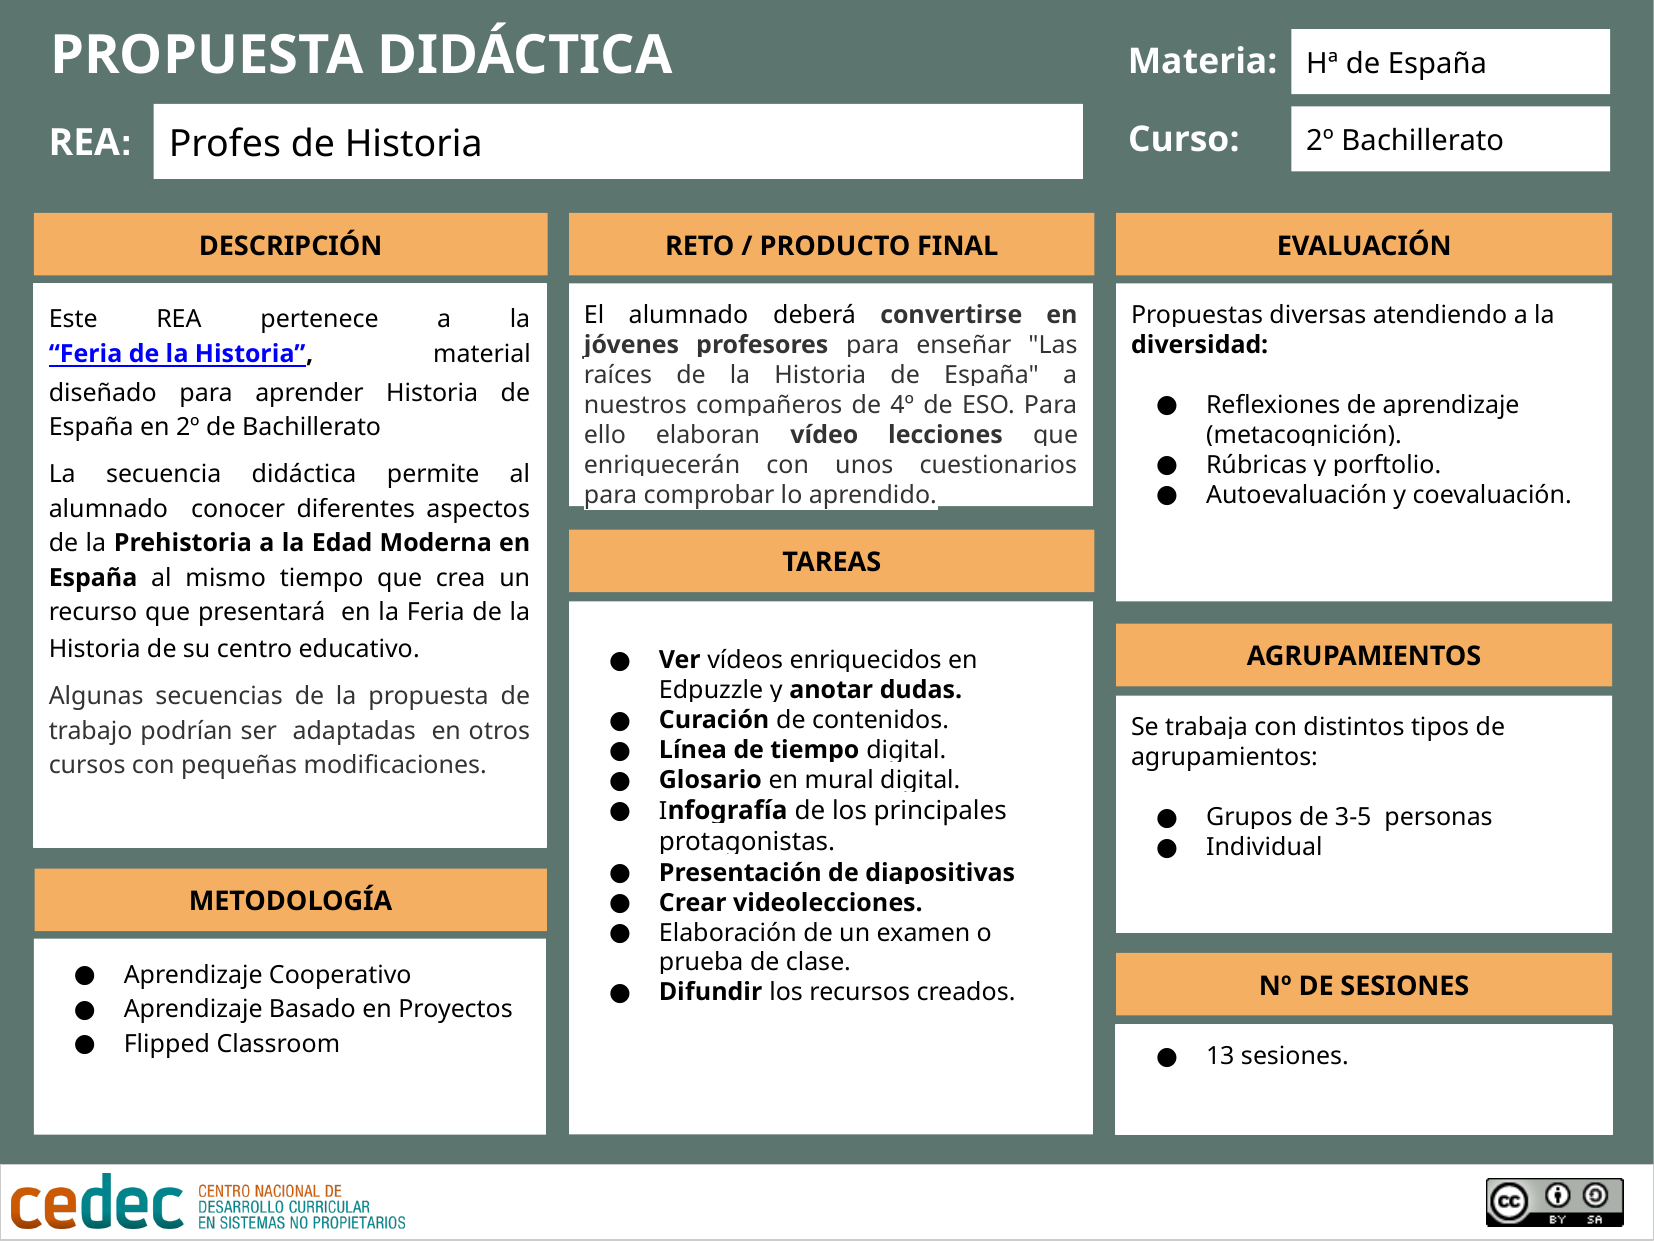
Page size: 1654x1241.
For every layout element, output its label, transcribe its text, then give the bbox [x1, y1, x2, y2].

picture [11, 1173, 405, 1229]
text_box 2º Bachillerato [1291, 106, 1611, 172]
text_box Ver vídeos enriquecidos en Edpuzzle y anotar dudas. Curación de contenidos. Línea de tiempo digital. Glosario en mural digital. Infografía de los principales protagonistas. Presentación de diapositivas Crear videolecciones. Elaboración de un examen o prueba de clase. Difundir los recursos creados. [569, 601, 1093, 1135]
text_box Se trabaja con distintos tipos de agrupamientos: Grupos de 3-5 personas Individual [1116, 695, 1613, 933]
picture [1486, 1178, 1624, 1227]
text_box TAREAS [569, 529, 1095, 593]
text_box Curso: [1113, 109, 1303, 173]
text_box Profes de Historia [153, 103, 1083, 179]
text_box EVALUACIÓN [1116, 212, 1613, 276]
text_box AGRUPAMIENTOS [1116, 623, 1613, 687]
text_box PROPUESTA DIDÁCTICA [35, 11, 697, 110]
text_box RETO / PRODUCTO FINAL [569, 212, 1095, 276]
text_box El alumnado deberá convertirse en jóvenes profesores para enseñar "Las raíces de la Historia de España" a nuestros compañeros de 4º de ESO. Para ello elaboran vídeo lecciones que enriquecerán con unos cuestionarios para comprobar lo aprendido. [569, 283, 1093, 507]
text_box 13 sesiones. [1116, 1024, 1613, 1135]
text_box Nº DE SESIONES [1116, 952, 1613, 1016]
text_box [0, 1164, 1654, 1241]
text_box Este REA pertenece a la “Feria de la Historia”, material diseñado para aprender Historia de España en 2º de Bachillerato La secuencia didáctica permite al alumnado conocer diferentes aspectos de la Prehistoria a la Edad Moderna en España al mismo tiempo que crea un recurso que presentará en la Feria de la Historia de su centro educativo. Algunas secuencias de la propuesta de trabajo podrían ser adaptadas en otros cursos con pequeñas modificaciones. [33, 283, 546, 848]
text_box DESCRIPCIÓN [33, 212, 548, 276]
text_box METODOLOGÍA [34, 868, 547, 932]
text_box Aprendizaje Cooperativo Aprendizaje Basado en Proyectos Flipped Classroom [33, 938, 546, 1135]
text_box REA: [33, 110, 153, 174]
text_box Propuestas diversas atendiendo a la diversidad: Reflexiones de aprendizaje (metacognición). Rúbricas y porftolio. Autoevaluación y coevaluación. [1116, 283, 1613, 602]
text_box Hª de España [1291, 29, 1611, 95]
text_box Materia: [1113, 30, 1291, 94]
